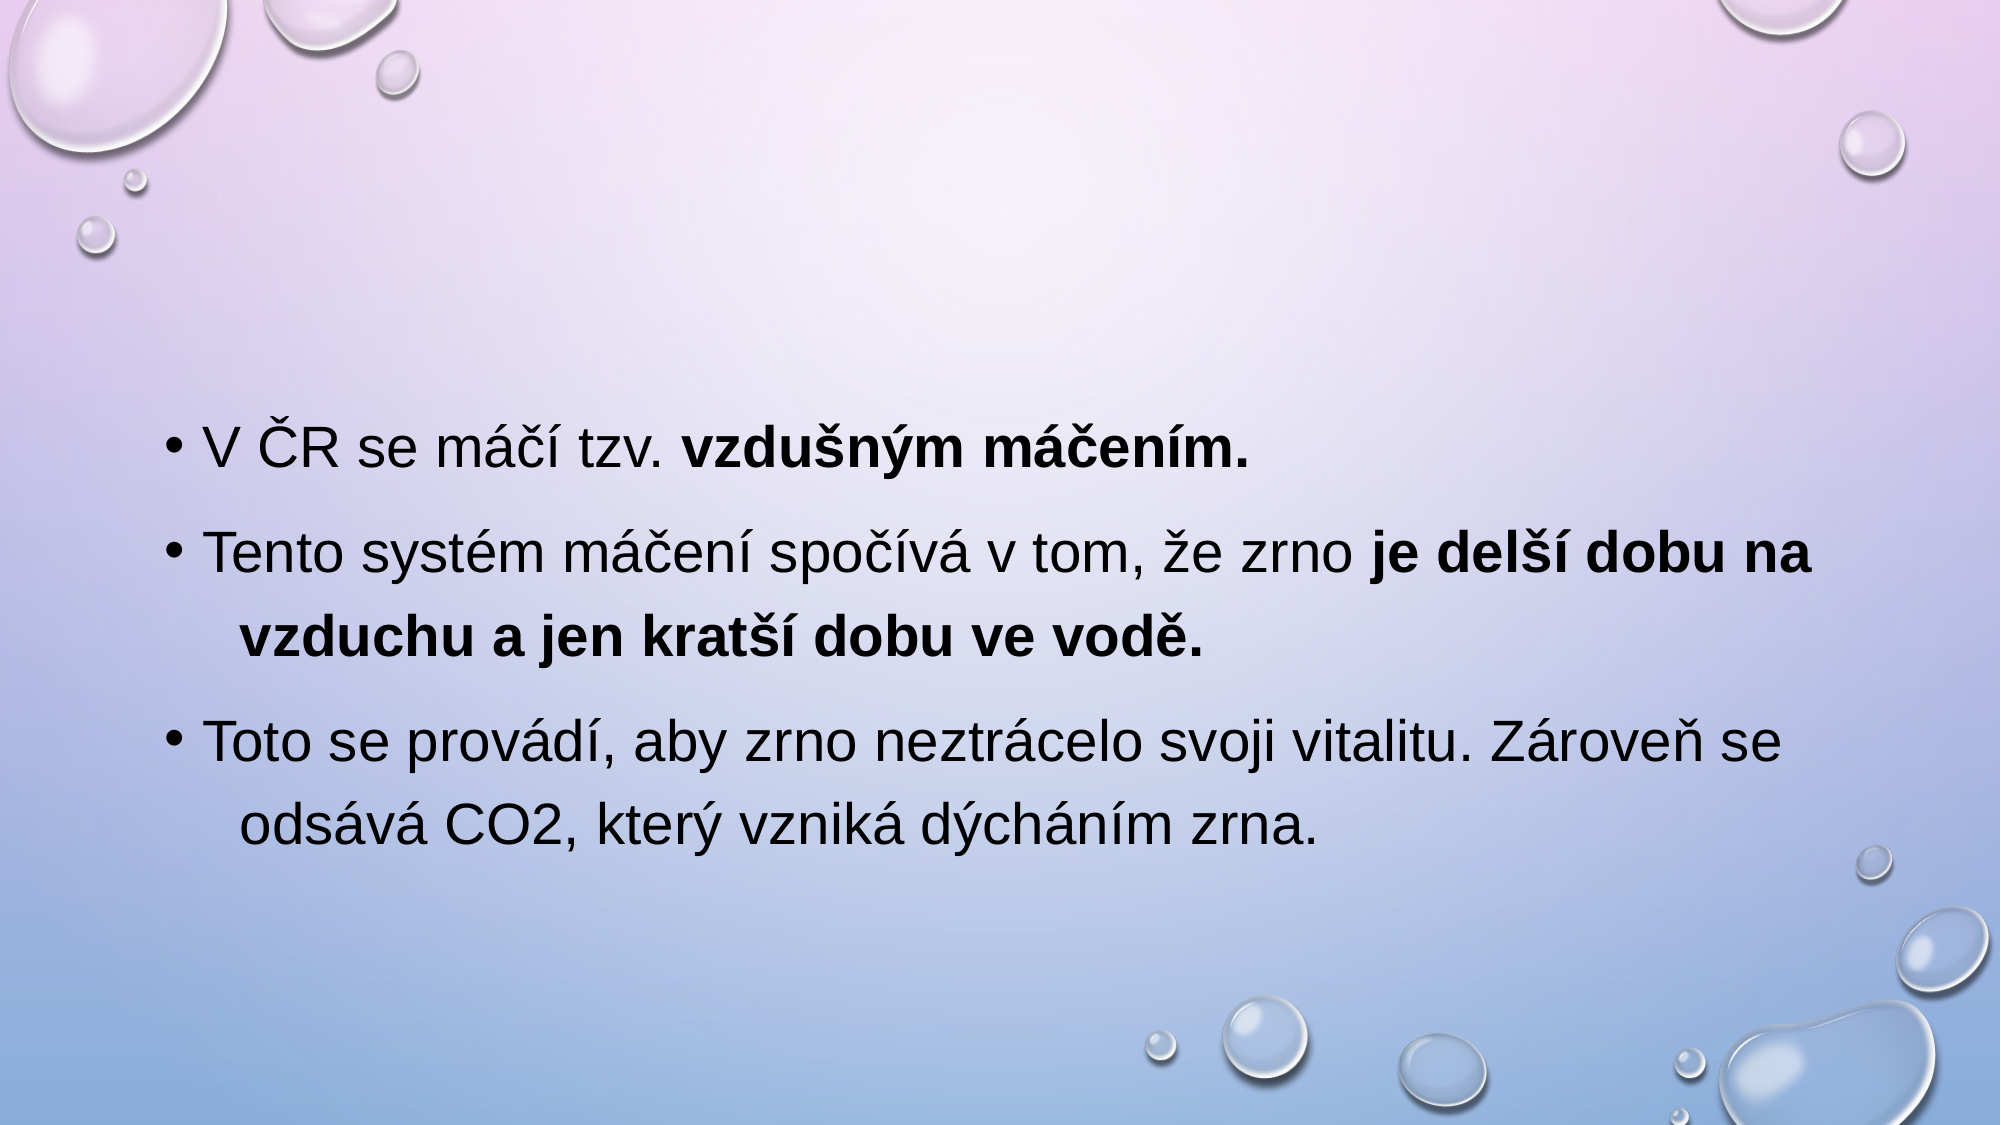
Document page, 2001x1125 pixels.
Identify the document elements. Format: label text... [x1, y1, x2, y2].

list V ČR se máčí tzv. vzdušným máčením. Tento systém máčení spočívá v tom, že zrno je delší dobu na vzduchu a jen kratší dobu ve vodě. Toto se provádí, aby zrno neztrácelo svoji vitalitu. Zároveň se odsává CO2, který vzniká dýcháním zrna. [149, 388, 1850, 950]
title [149, 101, 1851, 364]
